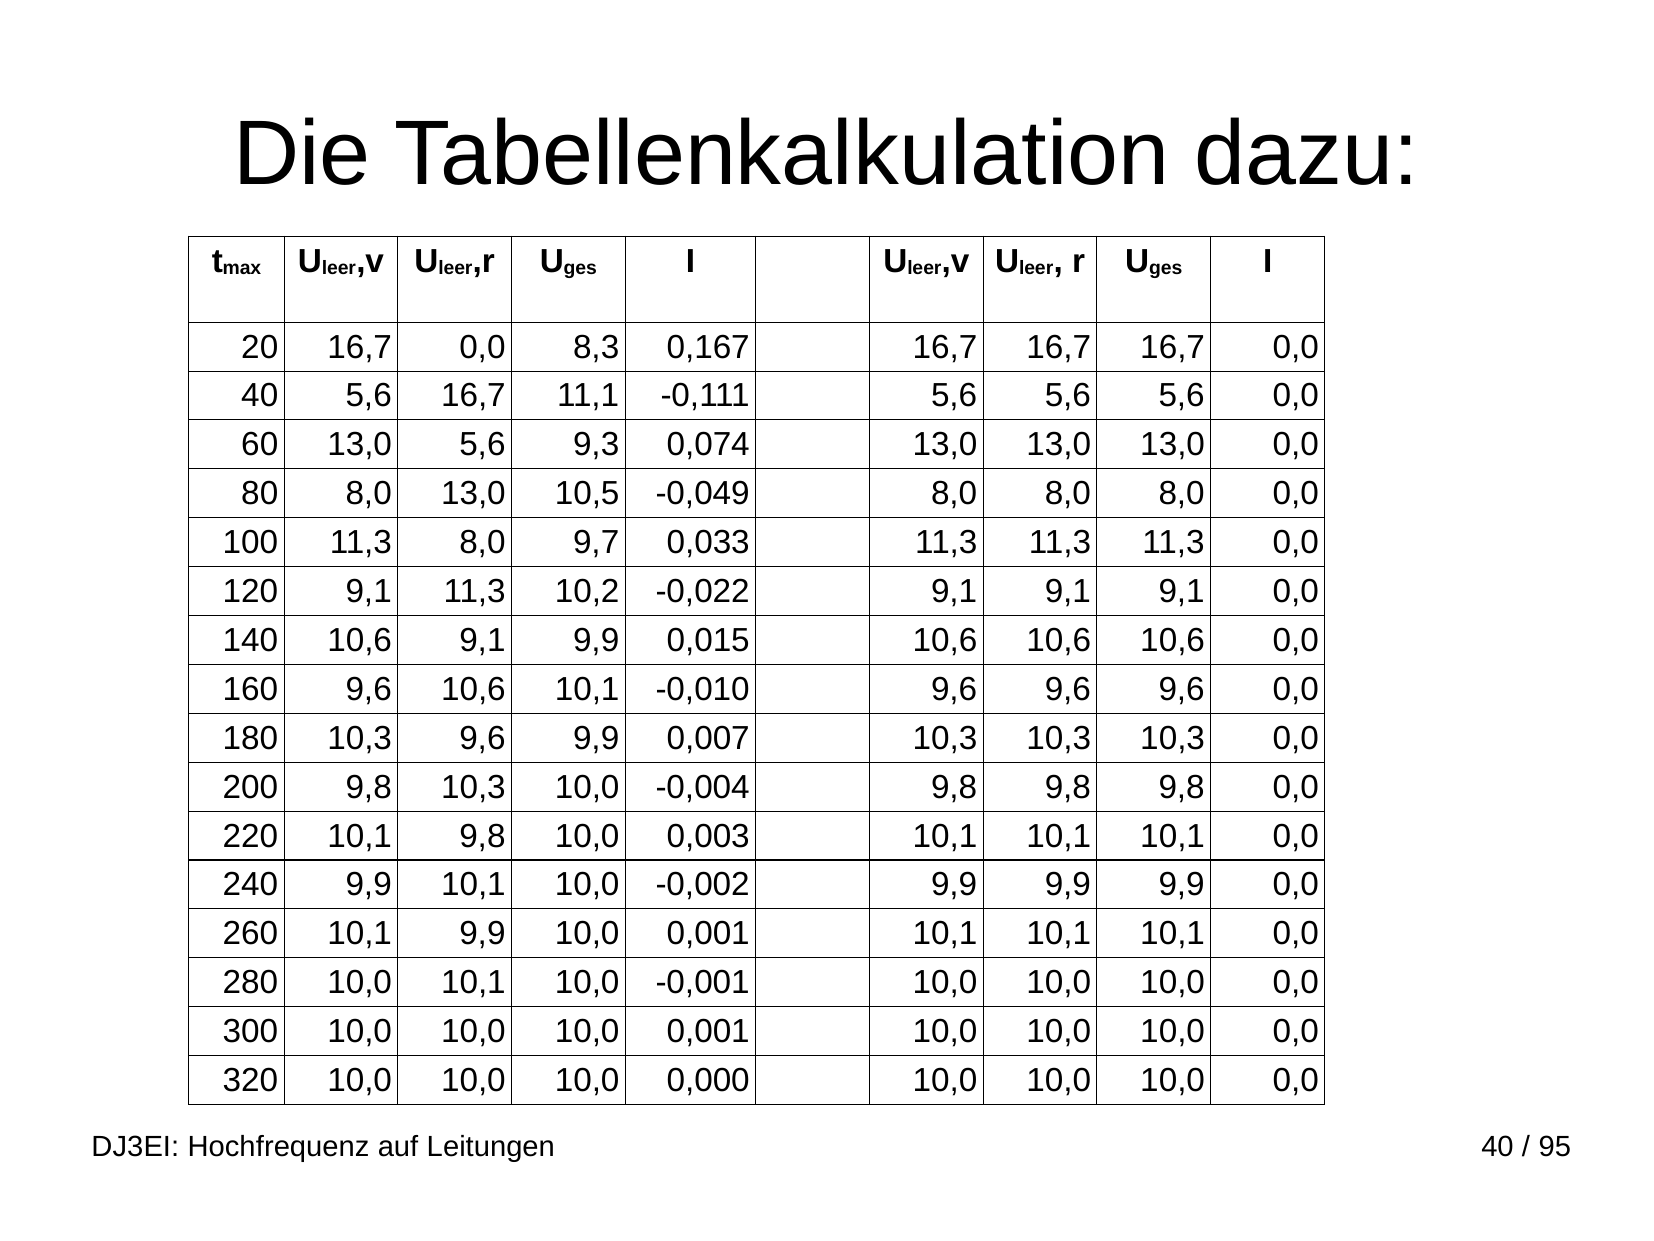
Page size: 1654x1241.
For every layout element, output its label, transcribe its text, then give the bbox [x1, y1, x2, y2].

table_cell 0,015 [626, 616, 755, 664]
table_header I [626, 237, 755, 322]
table_cell 200 [189, 763, 284, 811]
table_cell 10,0 [285, 1056, 397, 1104]
table_cell 40 [189, 372, 284, 419]
table_cell 0,001 [626, 909, 755, 957]
table_cell 9,6 [870, 665, 983, 713]
table_cell 10,0 [398, 1056, 511, 1104]
table_cell 11,3 [870, 518, 983, 566]
table_header tmax [189, 237, 284, 322]
table_cell 9,8 [870, 763, 983, 811]
table_cell 5,6 [398, 420, 511, 468]
table_cell 10,0 [512, 1056, 625, 1104]
table_cell 10,1 [398, 958, 511, 1006]
table_cell 10,6 [285, 616, 397, 664]
table_cell 0,074 [626, 420, 755, 468]
table_cell 0,007 [626, 714, 755, 762]
table_cell 9,1 [870, 567, 983, 615]
table_cell 16,7 [1097, 323, 1210, 371]
table_header Uleer,v [870, 237, 983, 322]
table_cell 11,3 [984, 518, 1096, 566]
table_cell 10,1 [984, 812, 1096, 859]
table_cell 280 [189, 958, 284, 1006]
table_cell 0,167 [626, 323, 755, 371]
table_cell 10,0 [285, 1007, 397, 1055]
table_cell 5,6 [870, 372, 983, 419]
table_cell 9,8 [1097, 763, 1210, 811]
table_cell 9,8 [285, 763, 397, 811]
table_cell 13,0 [285, 420, 397, 468]
table_cell 10,0 [1097, 1056, 1210, 1104]
table_cell 10,0 [512, 958, 625, 1006]
title Die Tabellenkalkulation dazu: [82, 49, 1571, 257]
table_cell 9,9 [285, 861, 397, 908]
table_cell 0,0 [1211, 958, 1324, 1006]
table_cell 13,0 [984, 420, 1096, 468]
table_cell [756, 616, 869, 664]
table_cell 10,0 [512, 1007, 625, 1055]
table_cell 10,3 [1097, 714, 1210, 762]
table_cell 11,3 [1097, 518, 1210, 566]
table_cell [756, 323, 869, 371]
table_cell [756, 714, 869, 762]
table_cell [756, 909, 869, 957]
table_cell 0,0 [1211, 763, 1324, 811]
table_cell 9,9 [398, 909, 511, 957]
table_cell 11,3 [398, 567, 511, 615]
table_cell 0,003 [626, 812, 755, 859]
table_cell 0,0 [1211, 469, 1324, 517]
table_cell 11,3 [285, 518, 397, 566]
table_cell 10,1 [870, 909, 983, 957]
table_cell 10,1 [285, 812, 397, 859]
table_cell 5,6 [285, 372, 397, 419]
table_cell 8,0 [285, 469, 397, 517]
table_cell -0,049 [626, 469, 755, 517]
table_cell 10,0 [870, 1056, 983, 1104]
table_cell -0,002 [626, 861, 755, 908]
table_cell 0,001 [626, 1007, 755, 1055]
table_cell 9,8 [398, 812, 511, 859]
table_cell [756, 763, 869, 811]
table_cell 10,0 [512, 812, 625, 859]
table_cell 0,0 [1211, 714, 1324, 762]
table_cell 160 [189, 665, 284, 713]
table_header [756, 237, 869, 322]
table_cell 9,6 [285, 665, 397, 713]
table_cell 0,0 [1211, 518, 1324, 566]
table_cell [756, 420, 869, 468]
table_cell 60 [189, 420, 284, 468]
table_cell 9,1 [984, 567, 1096, 615]
table_cell 0,0 [1211, 372, 1324, 419]
table_cell 8,0 [398, 518, 511, 566]
table_cell 9,1 [1097, 567, 1210, 615]
table_cell -0,111 [626, 372, 755, 419]
table_cell 0,0 [1211, 861, 1324, 908]
table_cell 10,1 [285, 909, 397, 957]
table_cell 140 [189, 616, 284, 664]
table_cell 9,7 [512, 518, 625, 566]
table_cell 9,1 [285, 567, 397, 615]
table_cell 5,6 [1097, 372, 1210, 419]
table_cell [756, 665, 869, 713]
table_cell -0,004 [626, 763, 755, 811]
table_cell 0,0 [1211, 1007, 1324, 1055]
table_cell [756, 518, 869, 566]
table_cell 10,1 [512, 665, 625, 713]
table_cell 10,6 [984, 616, 1096, 664]
table_cell 10,1 [1097, 909, 1210, 957]
table_cell 0,0 [1211, 909, 1324, 957]
table_cell [756, 469, 869, 517]
table_cell [756, 1007, 869, 1055]
table_cell 13,0 [870, 420, 983, 468]
table_cell 16,7 [984, 323, 1096, 371]
table_cell 9,3 [512, 420, 625, 468]
table_cell 10,1 [1097, 812, 1210, 859]
table_cell 10,0 [870, 958, 983, 1006]
table_header Uges [1097, 237, 1210, 322]
table_header Uleer,v [285, 237, 397, 322]
table_cell 10,5 [512, 469, 625, 517]
table_cell 9,6 [398, 714, 511, 762]
table_cell [756, 1056, 869, 1104]
table_cell 0,000 [626, 1056, 755, 1104]
table_cell 16,7 [398, 372, 511, 419]
table_cell 100 [189, 518, 284, 566]
table_cell 9,1 [398, 616, 511, 664]
table_cell 120 [189, 567, 284, 615]
table_cell 9,9 [870, 861, 983, 908]
table_cell 5,6 [984, 372, 1096, 419]
table_cell 0,0 [1211, 1056, 1324, 1104]
table_cell 10,3 [398, 763, 511, 811]
table_cell 260 [189, 909, 284, 957]
table_cell [756, 861, 869, 908]
table_cell 180 [189, 714, 284, 762]
table_cell 10,0 [285, 958, 397, 1006]
table_cell 10,0 [984, 1056, 1096, 1104]
table_cell 9,6 [1097, 665, 1210, 713]
table_cell 9,6 [984, 665, 1096, 713]
table_cell 0,0 [1211, 616, 1324, 664]
table_cell 10,0 [1097, 1007, 1210, 1055]
table_cell 220 [189, 812, 284, 859]
table_cell 0,0 [1211, 420, 1324, 468]
table_cell [756, 812, 869, 859]
table_cell 0,0 [1211, 665, 1324, 713]
table_cell 10,3 [870, 714, 983, 762]
table_cell 9,9 [984, 861, 1096, 908]
table_header Uges [512, 237, 625, 322]
table_cell 0,033 [626, 518, 755, 566]
table_cell 0,0 [1211, 567, 1324, 615]
table_cell 8,0 [984, 469, 1096, 517]
table_cell 16,7 [285, 323, 397, 371]
table_cell 8,0 [1097, 469, 1210, 517]
table_cell 240 [189, 861, 284, 908]
table_cell [756, 958, 869, 1006]
table_cell 9,9 [1097, 861, 1210, 908]
table_cell 0,0 [1211, 812, 1324, 859]
table_header Uleer, r [984, 237, 1096, 322]
table_cell 10,3 [285, 714, 397, 762]
table_cell 10,1 [984, 909, 1096, 957]
table_header I [1211, 237, 1324, 322]
table_cell 0,0 [398, 323, 511, 371]
table_header Uleer,r [398, 237, 511, 322]
table_cell -0,022 [626, 567, 755, 615]
table_cell 320 [189, 1056, 284, 1104]
table_cell 13,0 [398, 469, 511, 517]
table_cell -0,001 [626, 958, 755, 1006]
table_cell [756, 567, 869, 615]
table_cell 10,6 [1097, 616, 1210, 664]
table_cell 9,9 [512, 616, 625, 664]
table_cell 0,0 [1211, 323, 1324, 371]
table_cell 10,0 [1097, 958, 1210, 1006]
table_cell 9,9 [512, 714, 625, 762]
table_cell 300 [189, 1007, 284, 1055]
table_cell 9,8 [984, 763, 1096, 811]
table_cell 10,0 [512, 763, 625, 811]
table_cell 10,0 [984, 958, 1096, 1006]
table_cell 10,0 [984, 1007, 1096, 1055]
table_cell 10,6 [870, 616, 983, 664]
table_cell 8,3 [512, 323, 625, 371]
table_cell 8,0 [870, 469, 983, 517]
table_cell 10,0 [870, 1007, 983, 1055]
table_cell -0,010 [626, 665, 755, 713]
table_cell 80 [189, 469, 284, 517]
table_cell [756, 372, 869, 419]
table_cell 10,1 [398, 861, 511, 908]
table_cell 10,3 [984, 714, 1096, 762]
table_cell 10,1 [870, 812, 983, 859]
table_cell 10,0 [512, 909, 625, 957]
table_cell 20 [189, 323, 284, 371]
table_cell 10,6 [398, 665, 511, 713]
table_cell 13,0 [1097, 420, 1210, 468]
table_cell 11,1 [512, 372, 625, 419]
table_cell 10,0 [398, 1007, 511, 1055]
table_cell 10,0 [512, 861, 625, 908]
table_cell 16,7 [870, 323, 983, 371]
table_cell 10,2 [512, 567, 625, 615]
